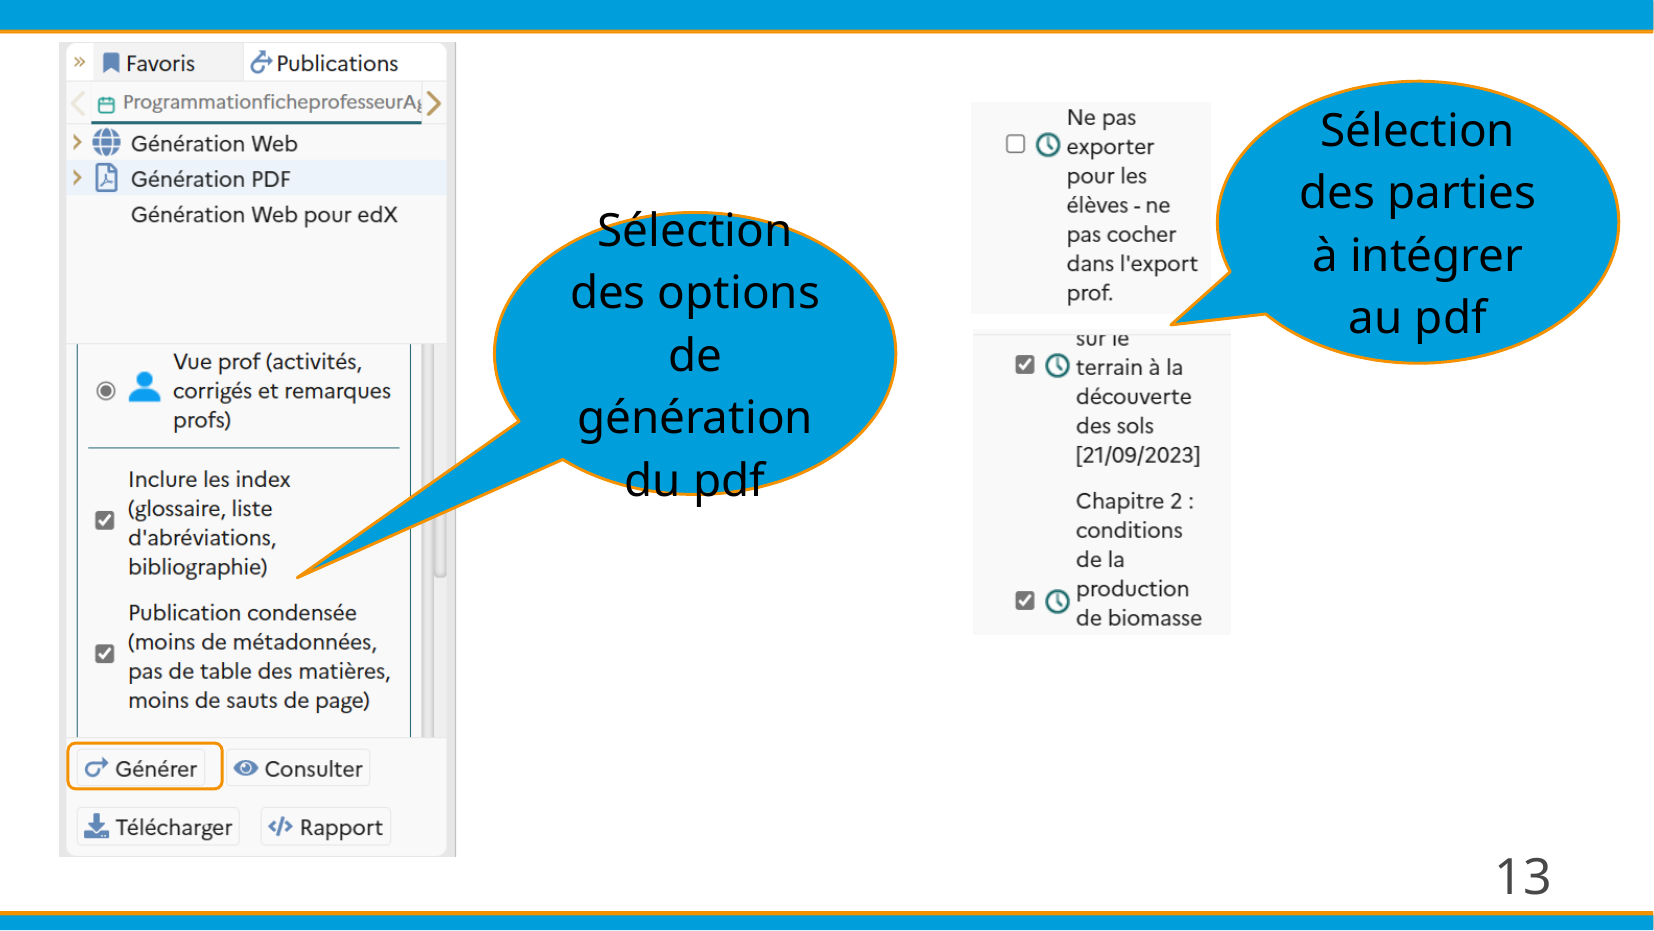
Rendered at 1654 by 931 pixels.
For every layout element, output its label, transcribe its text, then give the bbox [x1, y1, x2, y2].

picture [971, 102, 1211, 314]
text_box Sélection des parties à intégrer au pdf [1170, 81, 1619, 364]
text_box Sélection des options de génération du pdf [297, 212, 896, 578]
picture [973, 329, 1231, 635]
picture [59, 42, 457, 857]
